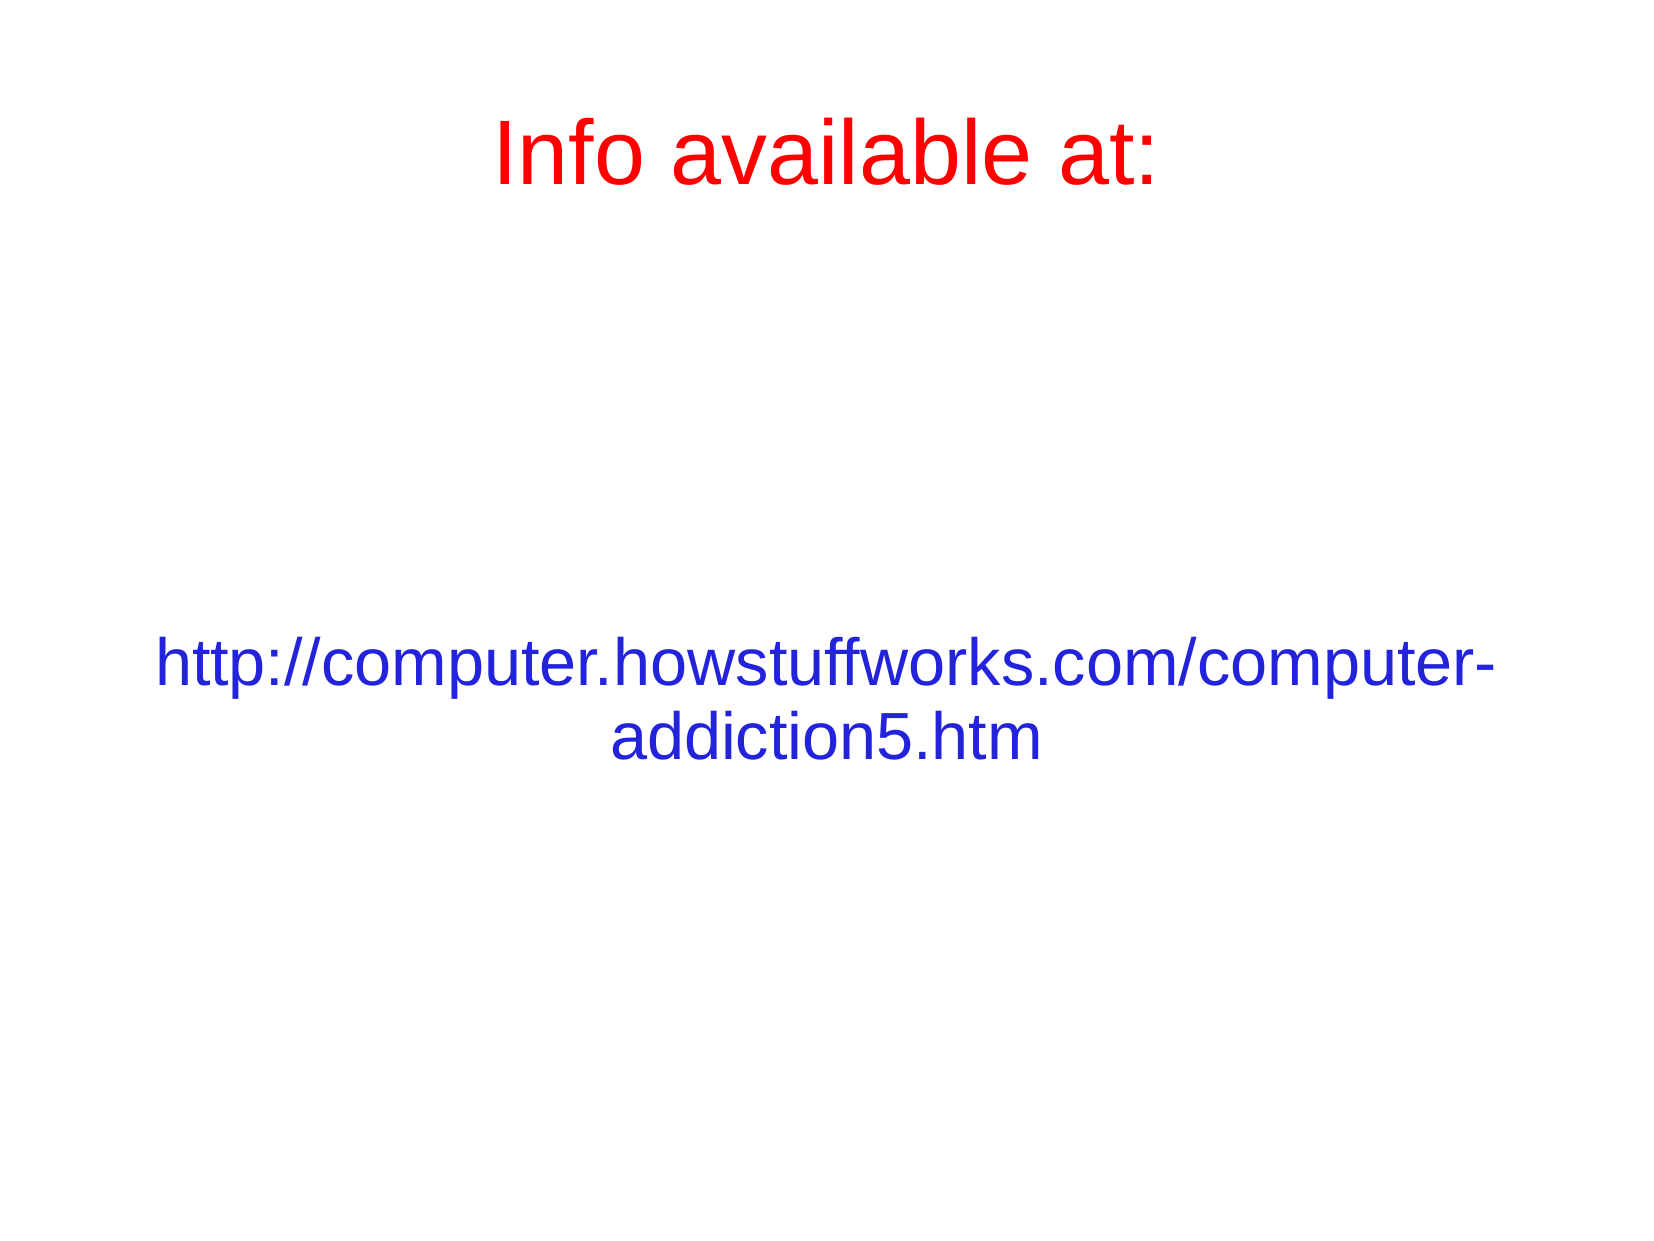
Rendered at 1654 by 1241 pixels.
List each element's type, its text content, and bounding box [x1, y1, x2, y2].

subtitle http://computer.howstuffworks.com/computer-addiction5.htm [82, 297, 1571, 1102]
title Info available at: [82, 49, 1571, 257]
